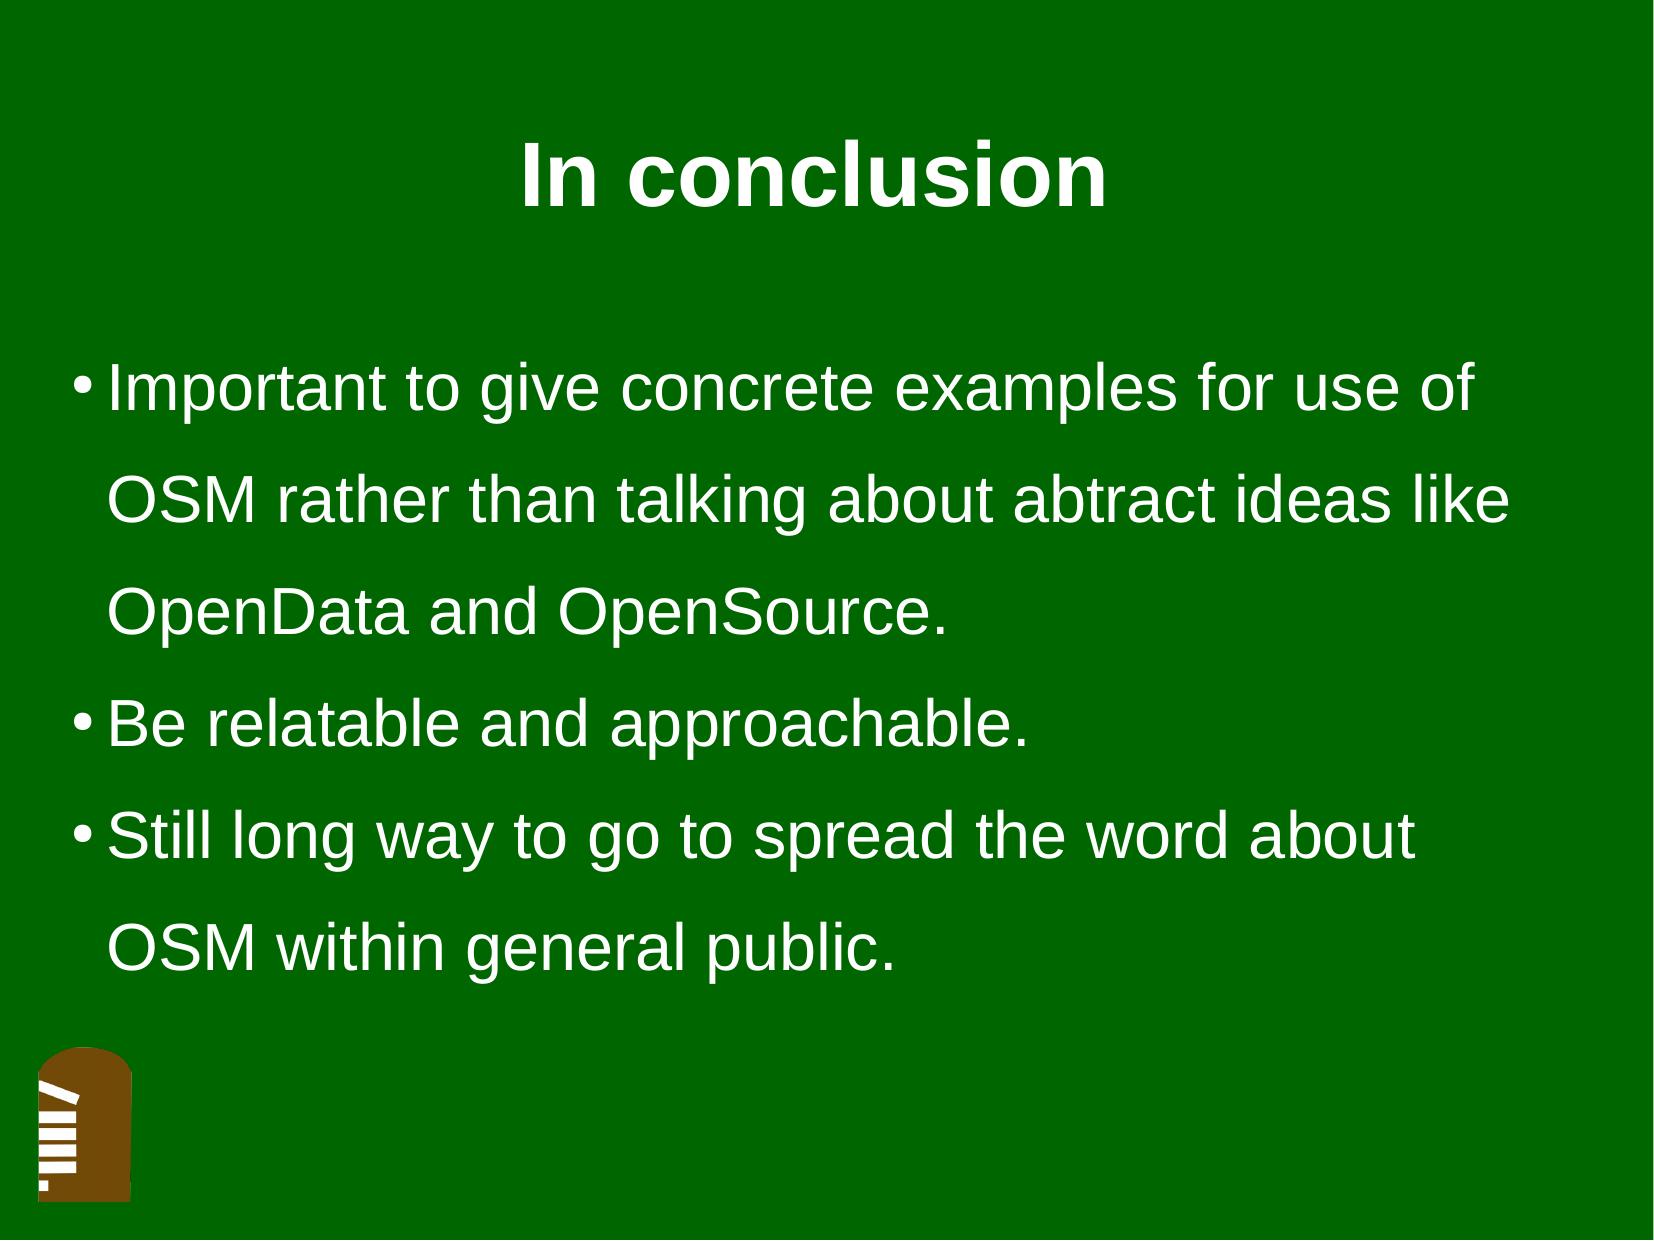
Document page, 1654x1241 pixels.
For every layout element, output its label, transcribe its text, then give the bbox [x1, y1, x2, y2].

title In conclusion [70, 70, 1559, 278]
subtitle Important to give concrete examples for use of OSM rather than talking about abtract ideas like OpenData and OpenSource. Be relatable and approachable. Still long way to go to spread the word about OSM within general public. [70, 330, 1559, 967]
picture [0, 1032, 178, 1217]
